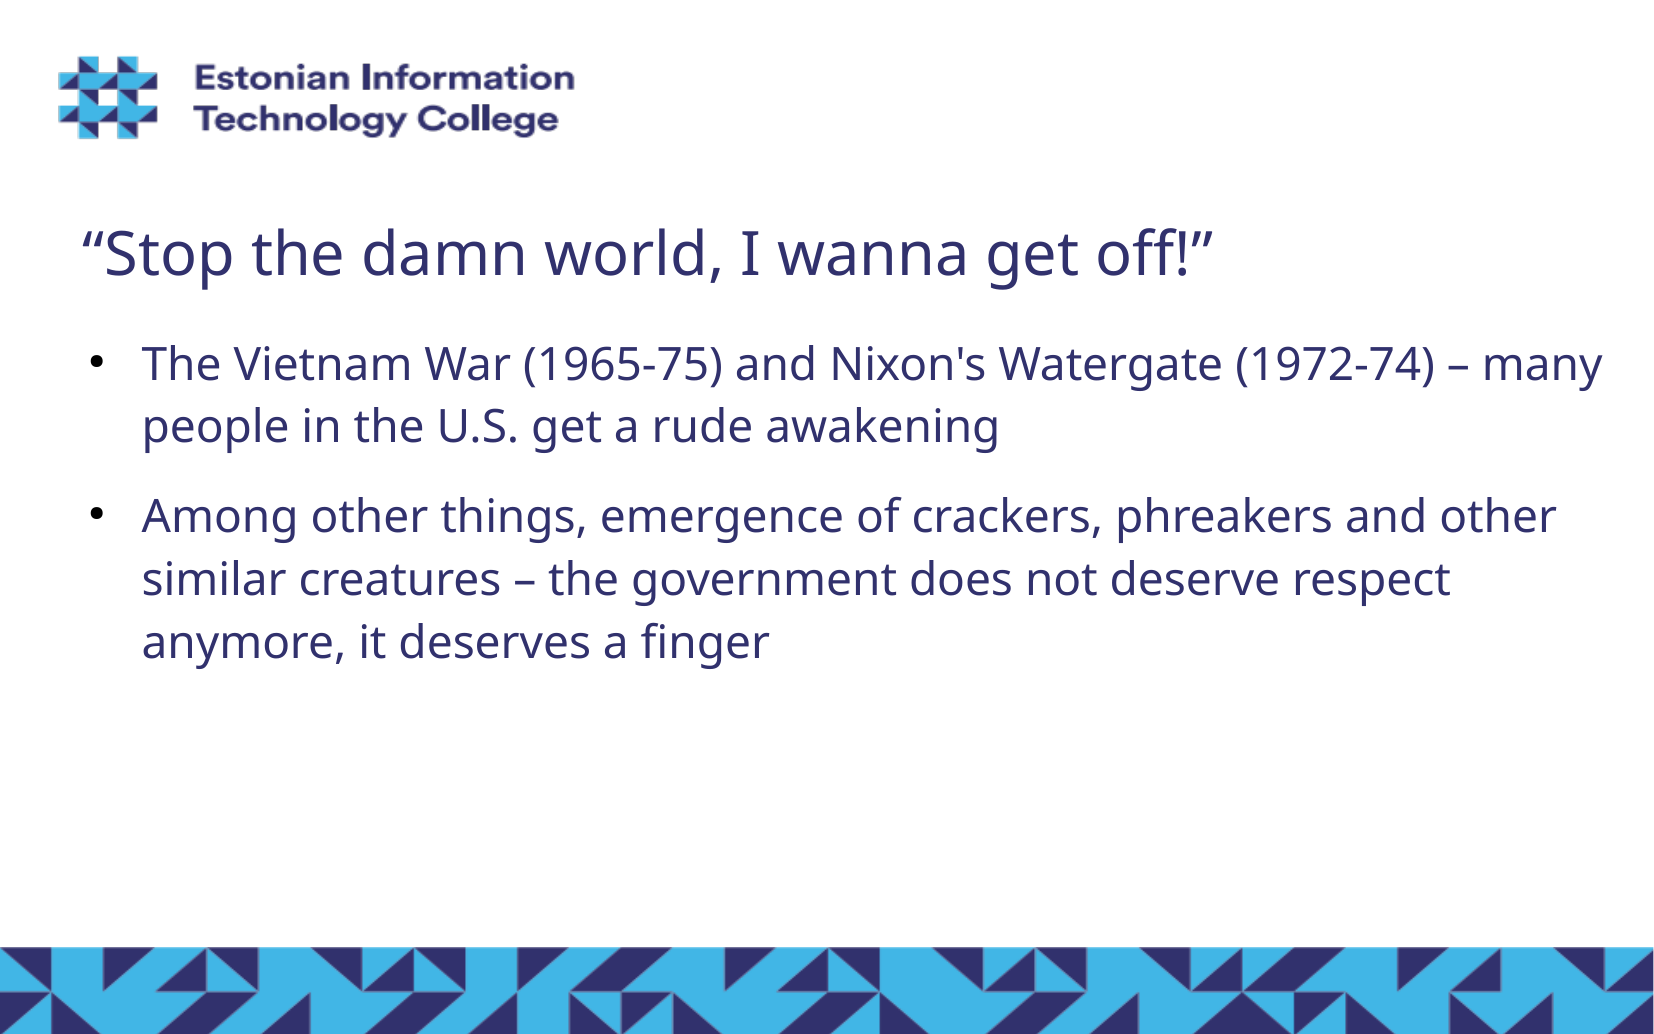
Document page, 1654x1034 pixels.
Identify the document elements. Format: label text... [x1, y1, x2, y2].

title “Stop the damn world, I wanna get off!” [82, 165, 1644, 338]
list The Vietnam War (1965-75) and Nixon's Watergate (1972-74) – many people in the U.S. get a rude awakening Among other things, emergence of crackers, phreakers and other similar creatures – the government does not deserve respect anymore, it deserves a finger [70, 330, 1619, 922]
